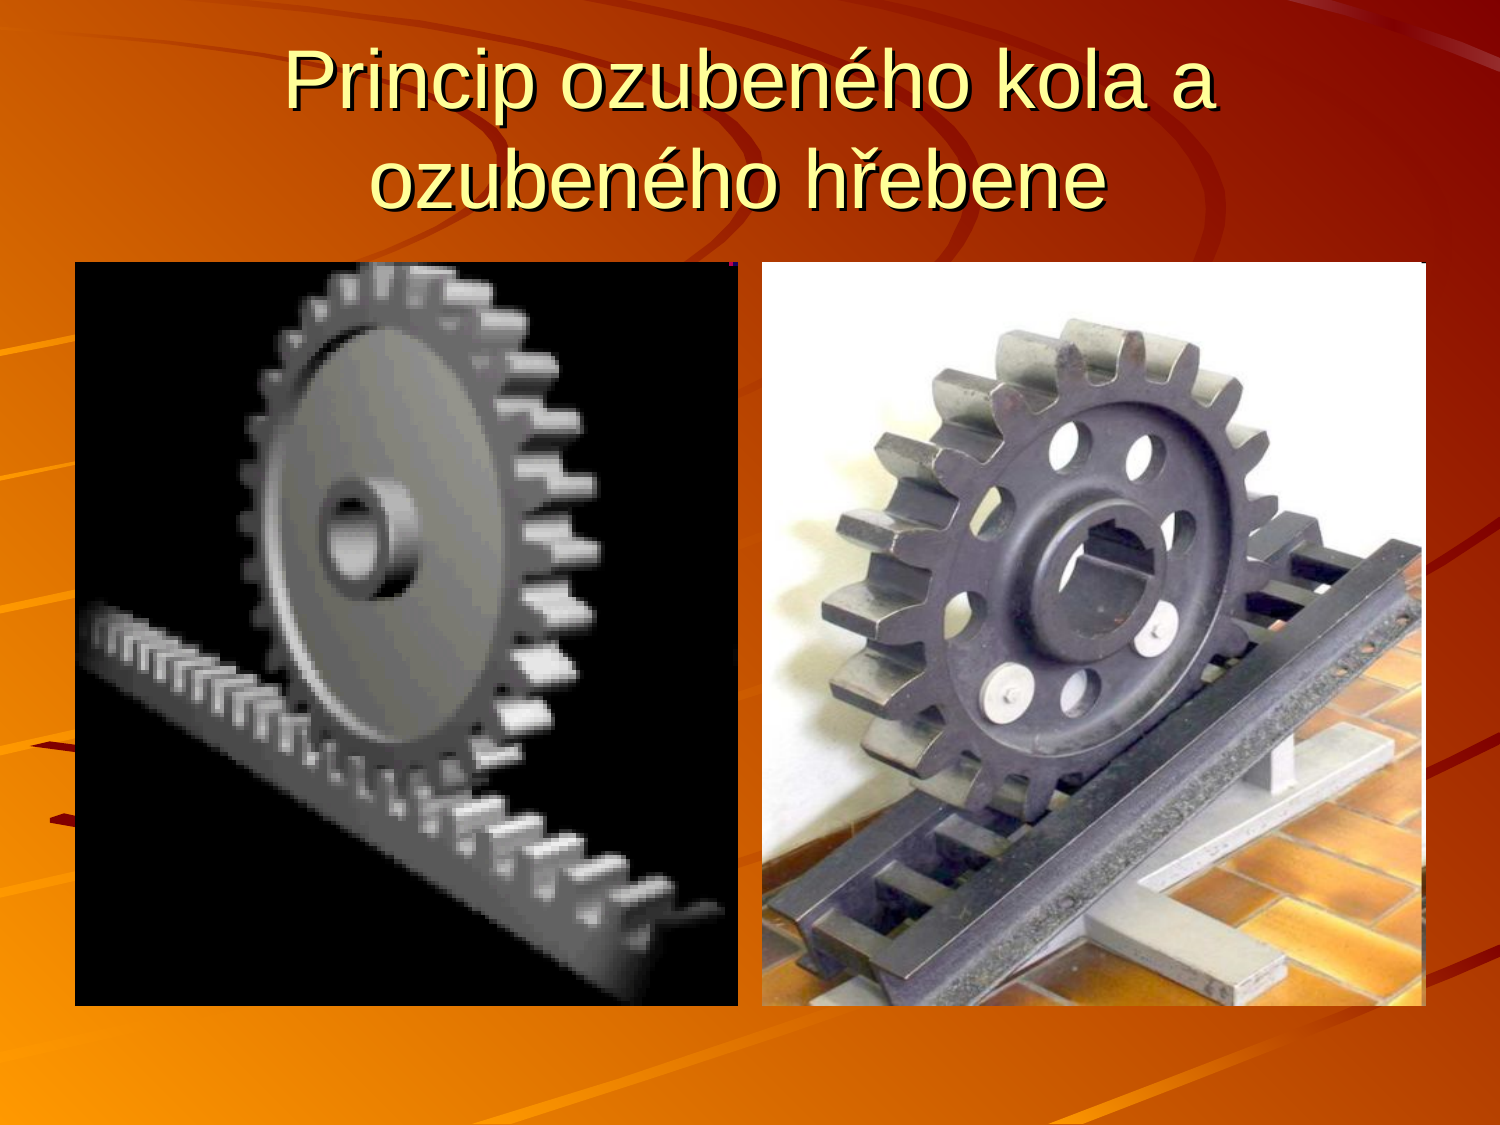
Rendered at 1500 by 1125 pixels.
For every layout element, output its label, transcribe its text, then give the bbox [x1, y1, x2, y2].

picture [762, 262, 1426, 1006]
title Princip ozubeného kola a ozubeného hřebene [75, 17, 1426, 233]
picture [75, 262, 738, 1006]
